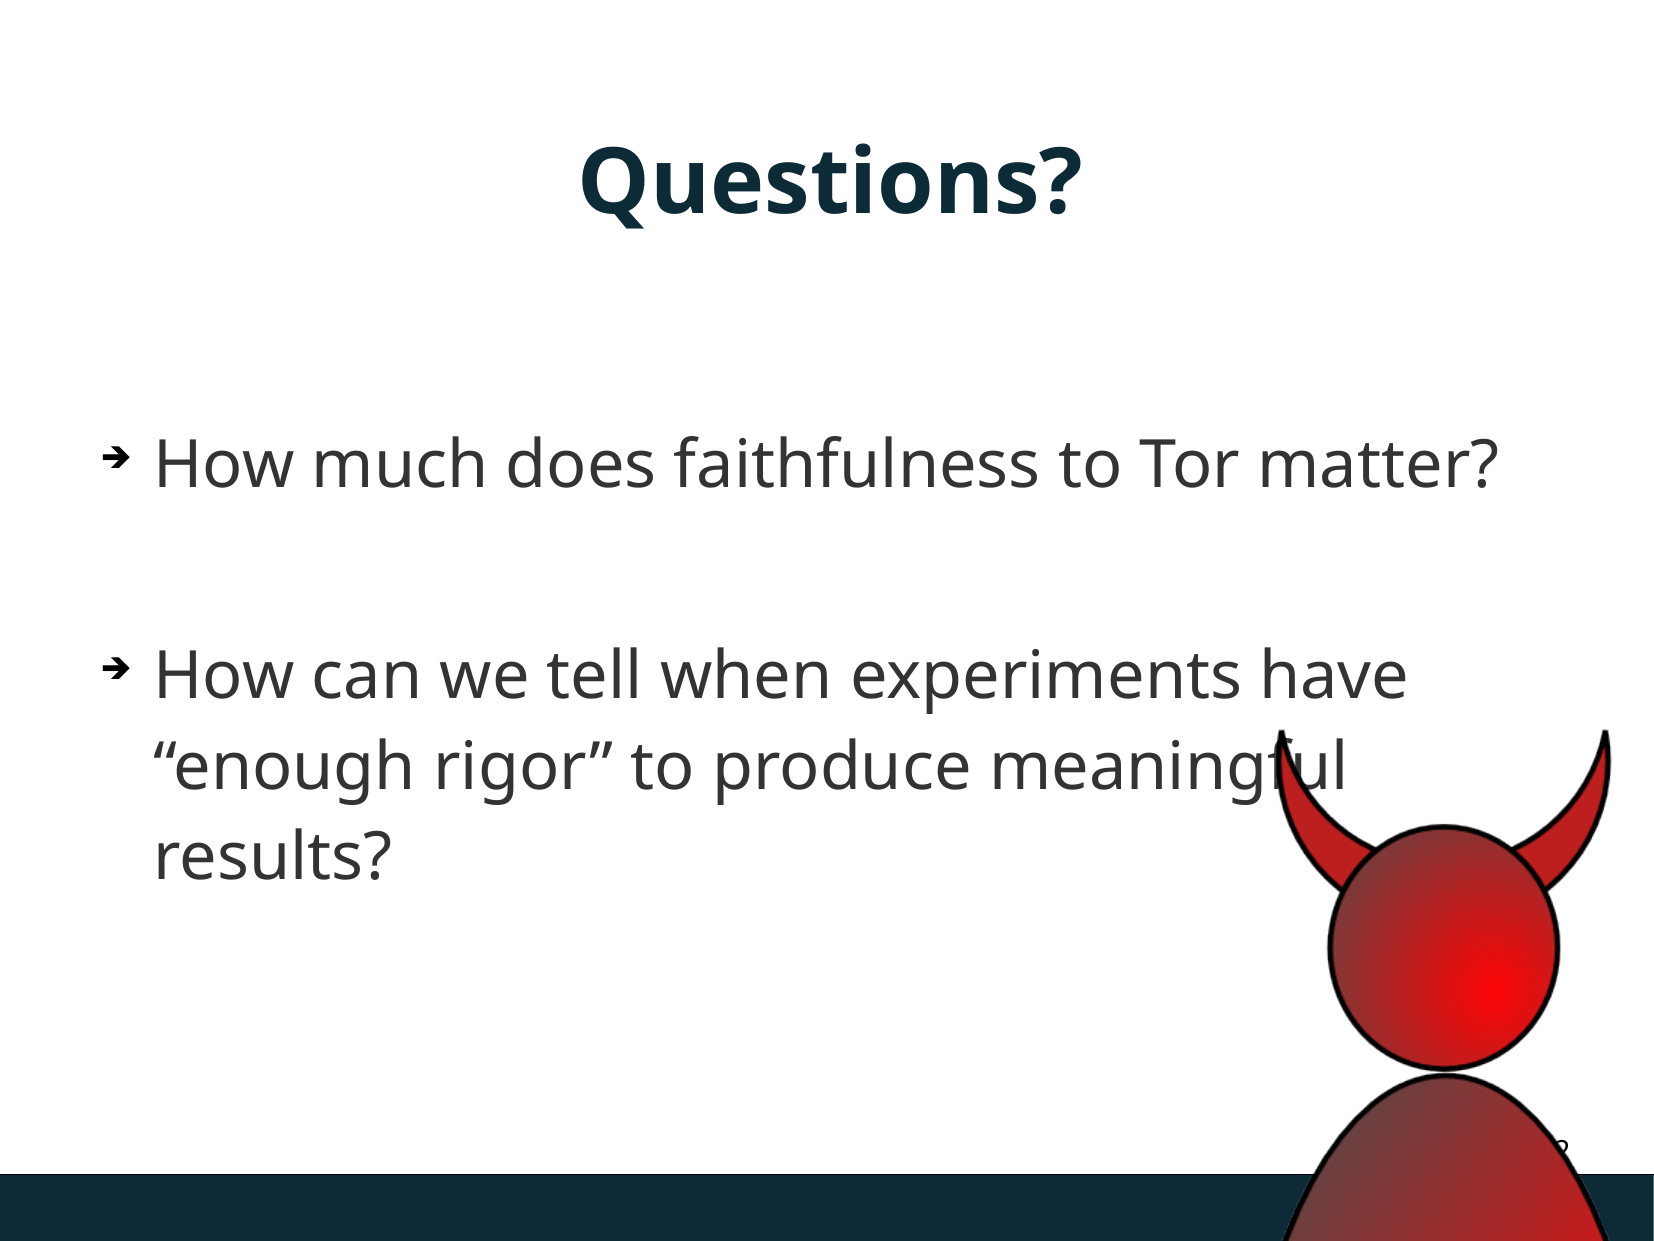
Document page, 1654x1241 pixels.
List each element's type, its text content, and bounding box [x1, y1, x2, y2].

list How much does faithfulness to Tor matter? How can we tell when experiments have “enough rigor” to produce meaningful results? [82, 296, 1571, 1115]
title Questions? [86, 74, 1575, 282]
picture [1241, 728, 1651, 1241]
